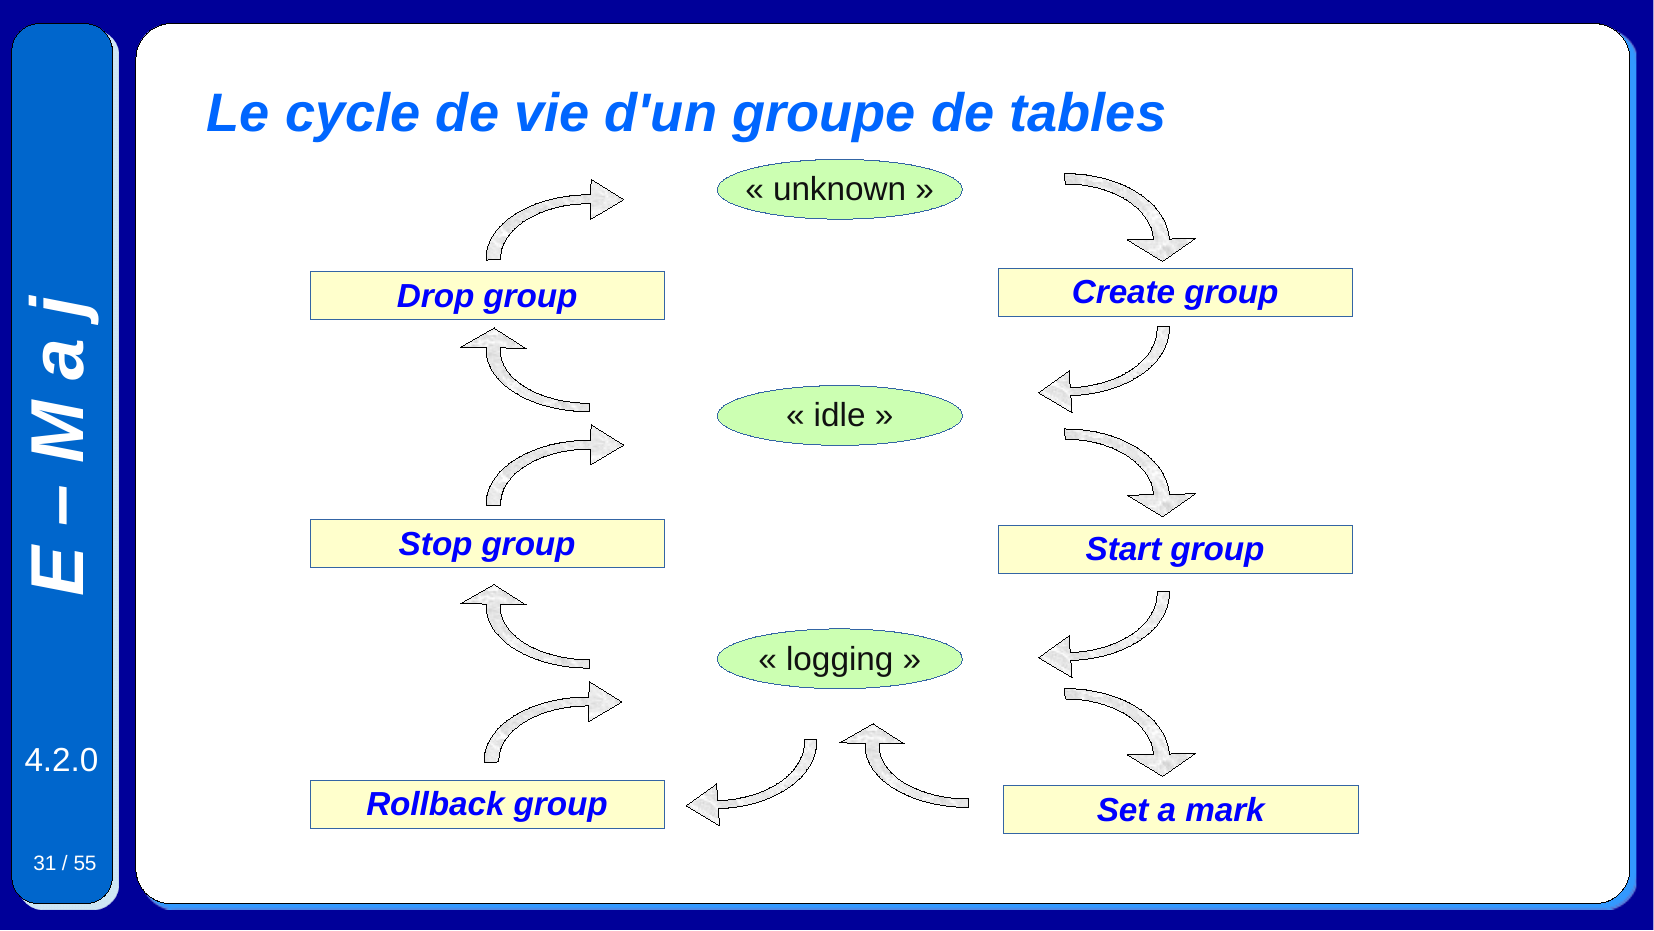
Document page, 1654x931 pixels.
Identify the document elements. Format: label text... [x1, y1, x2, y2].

text_box [486, 424, 624, 506]
text_box [486, 179, 624, 261]
text_box Set a mark [1003, 785, 1359, 834]
text_box Stop group [310, 519, 665, 568]
text_box Rollback group [310, 780, 665, 829]
text_box Drop group [310, 271, 665, 320]
text_box [484, 681, 622, 763]
text_box [1038, 326, 1170, 413]
text_box [1064, 688, 1196, 777]
text_box « idle » [717, 385, 963, 446]
text_box [1064, 428, 1196, 517]
text_box [460, 584, 590, 669]
text_box Create group [998, 268, 1353, 317]
text_box Start group [998, 525, 1353, 574]
text_box [1038, 591, 1170, 678]
text_box [1064, 173, 1196, 262]
title Le cycle de vie d'un groupe de tables [206, 34, 1593, 191]
text_box « logging » [717, 628, 963, 689]
text_box [460, 327, 590, 412]
text_box [839, 723, 969, 808]
text_box « unknown » [717, 159, 963, 220]
text_box [686, 739, 817, 826]
